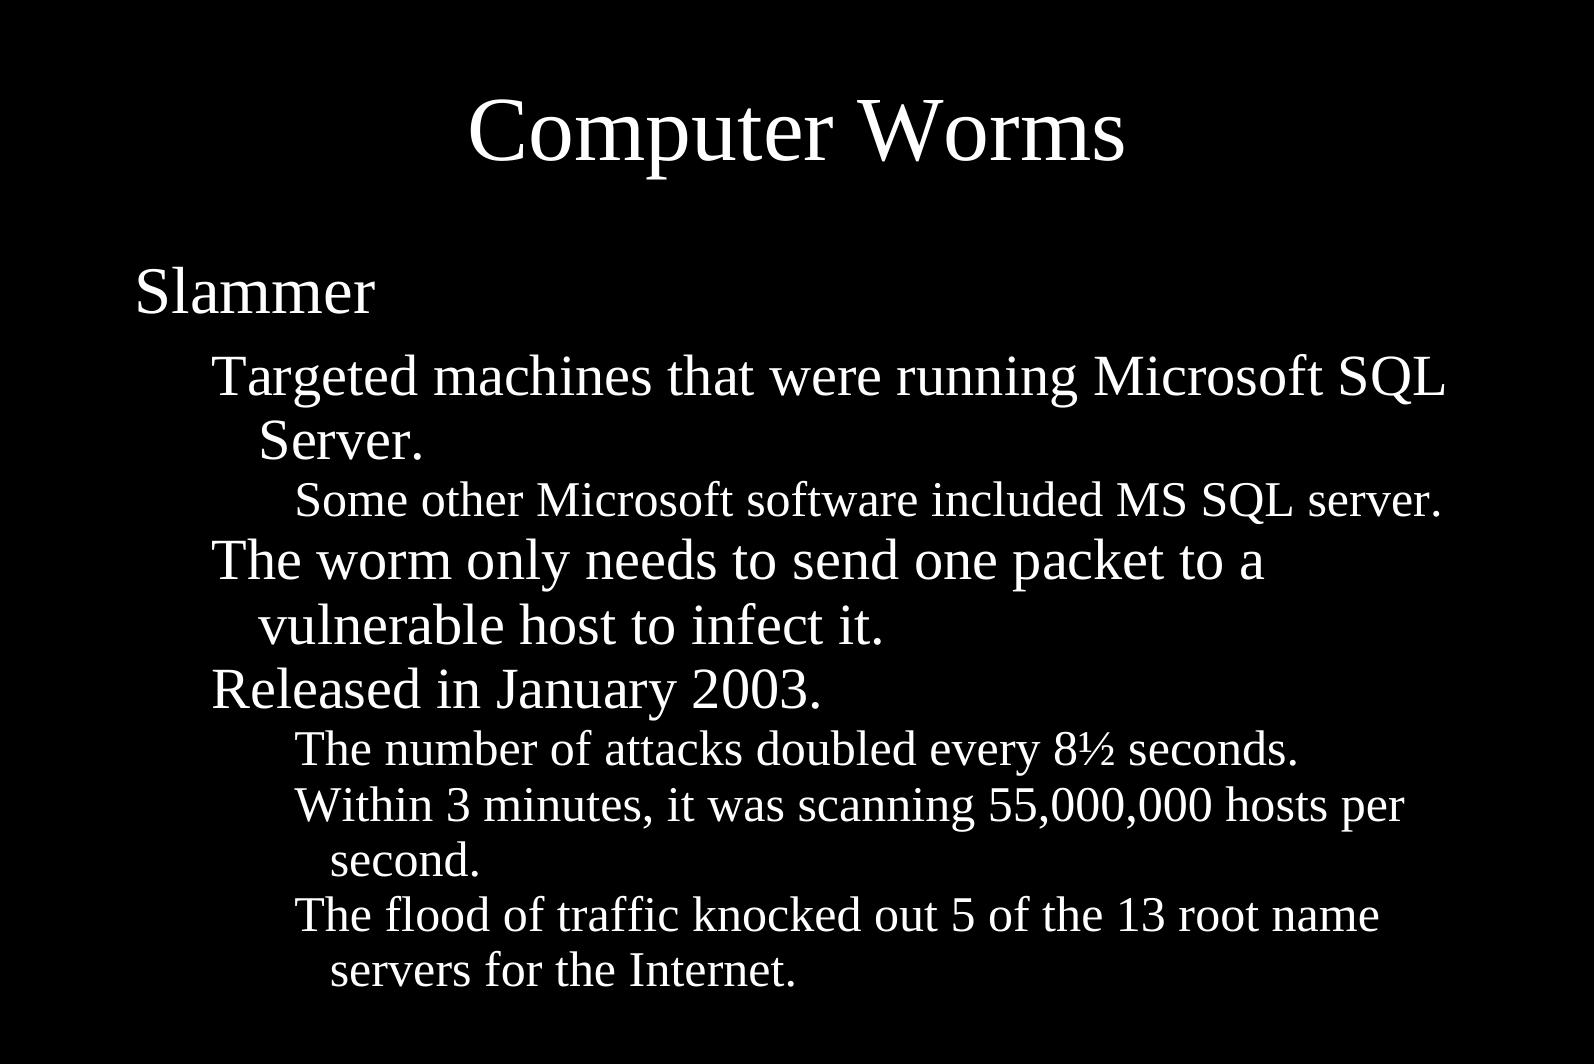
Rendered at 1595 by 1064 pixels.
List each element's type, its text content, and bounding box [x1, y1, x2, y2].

list Slammer Targeted machines that were running Microsoft SQL Server. Some other Microsoft software included MS SQL server. The worm only needs to send one packet to a vulnerable host to infect it. Released in January 2003. The number of attacks doubled every 8½ seconds. Within 3 minutes, it was scanning 55,000,000 hosts per second. The flood of traffic knocked out 5 of the 13 root name servers for the Internet. [117, 254, 1479, 1064]
title Computer Worms [117, 40, 1479, 219]
